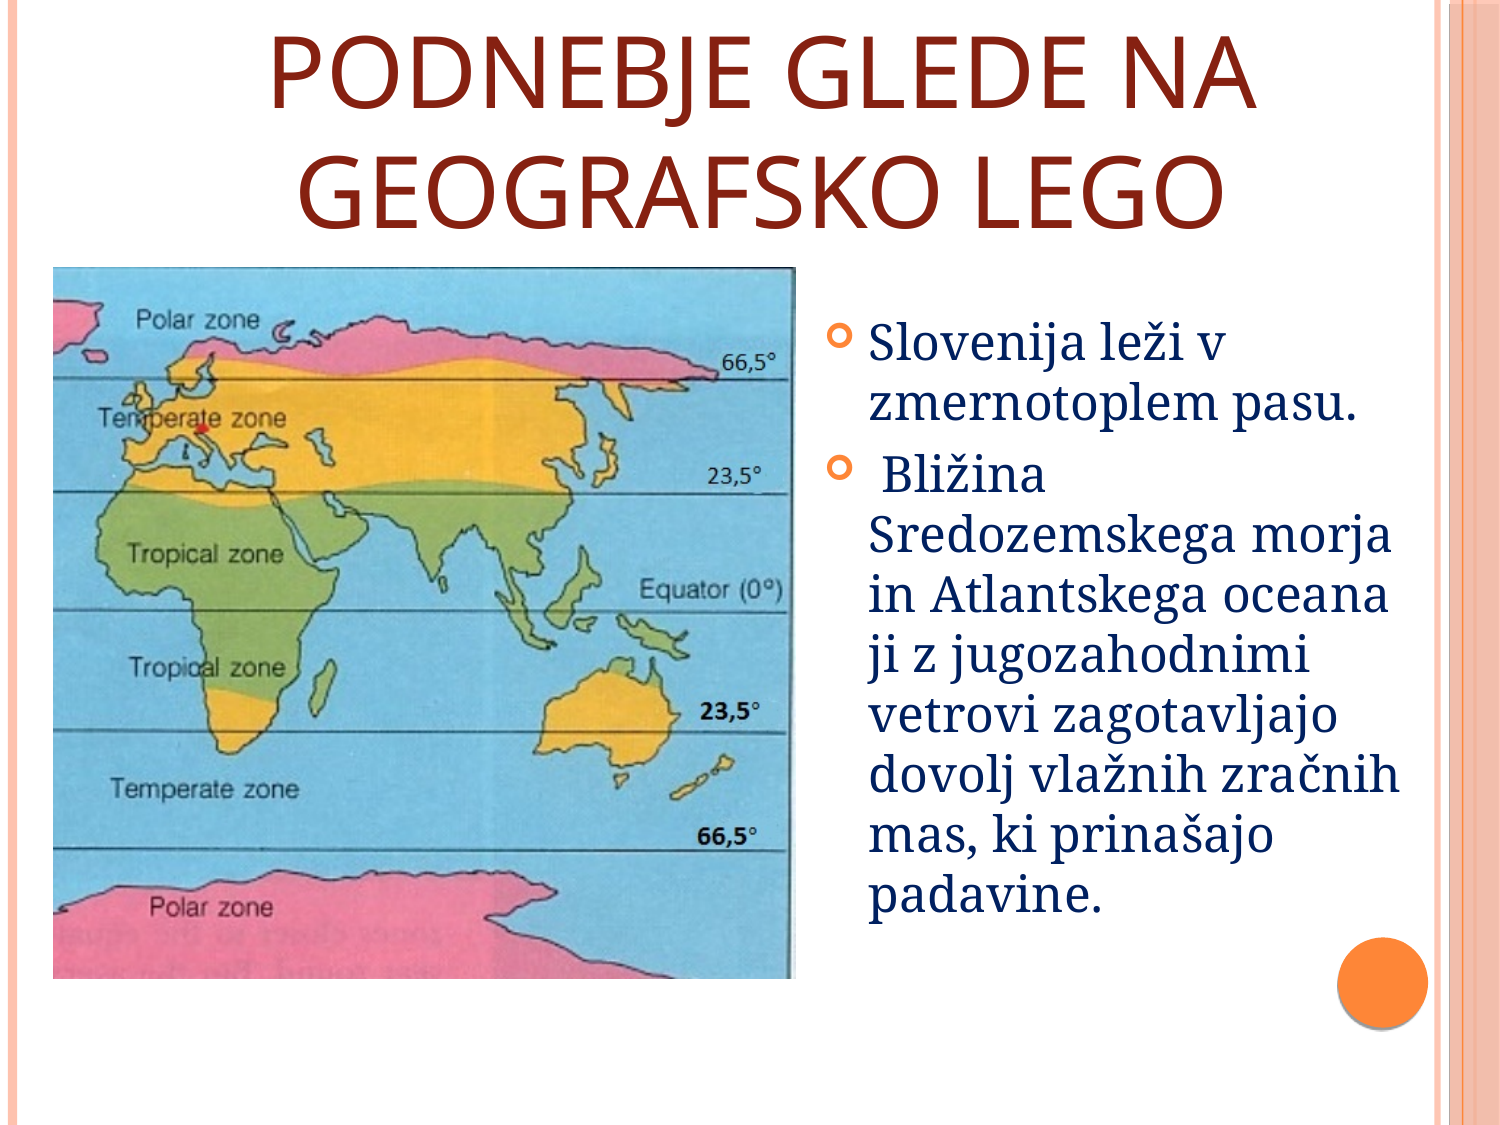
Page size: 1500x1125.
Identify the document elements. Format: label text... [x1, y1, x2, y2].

list Slovenija leži v zmernotoplem pasu. Bližina Sredozemskega morja in Atlantskega oceana ji z jugozahodnimi vetrovi zagotavljajo dovolj vlažnih zračnih mas, ki prinašajo padavine. [809, 302, 1424, 1094]
picture [53, 267, 796, 979]
title Podnebje glede na geografsko lego [88, 101, 1436, 256]
